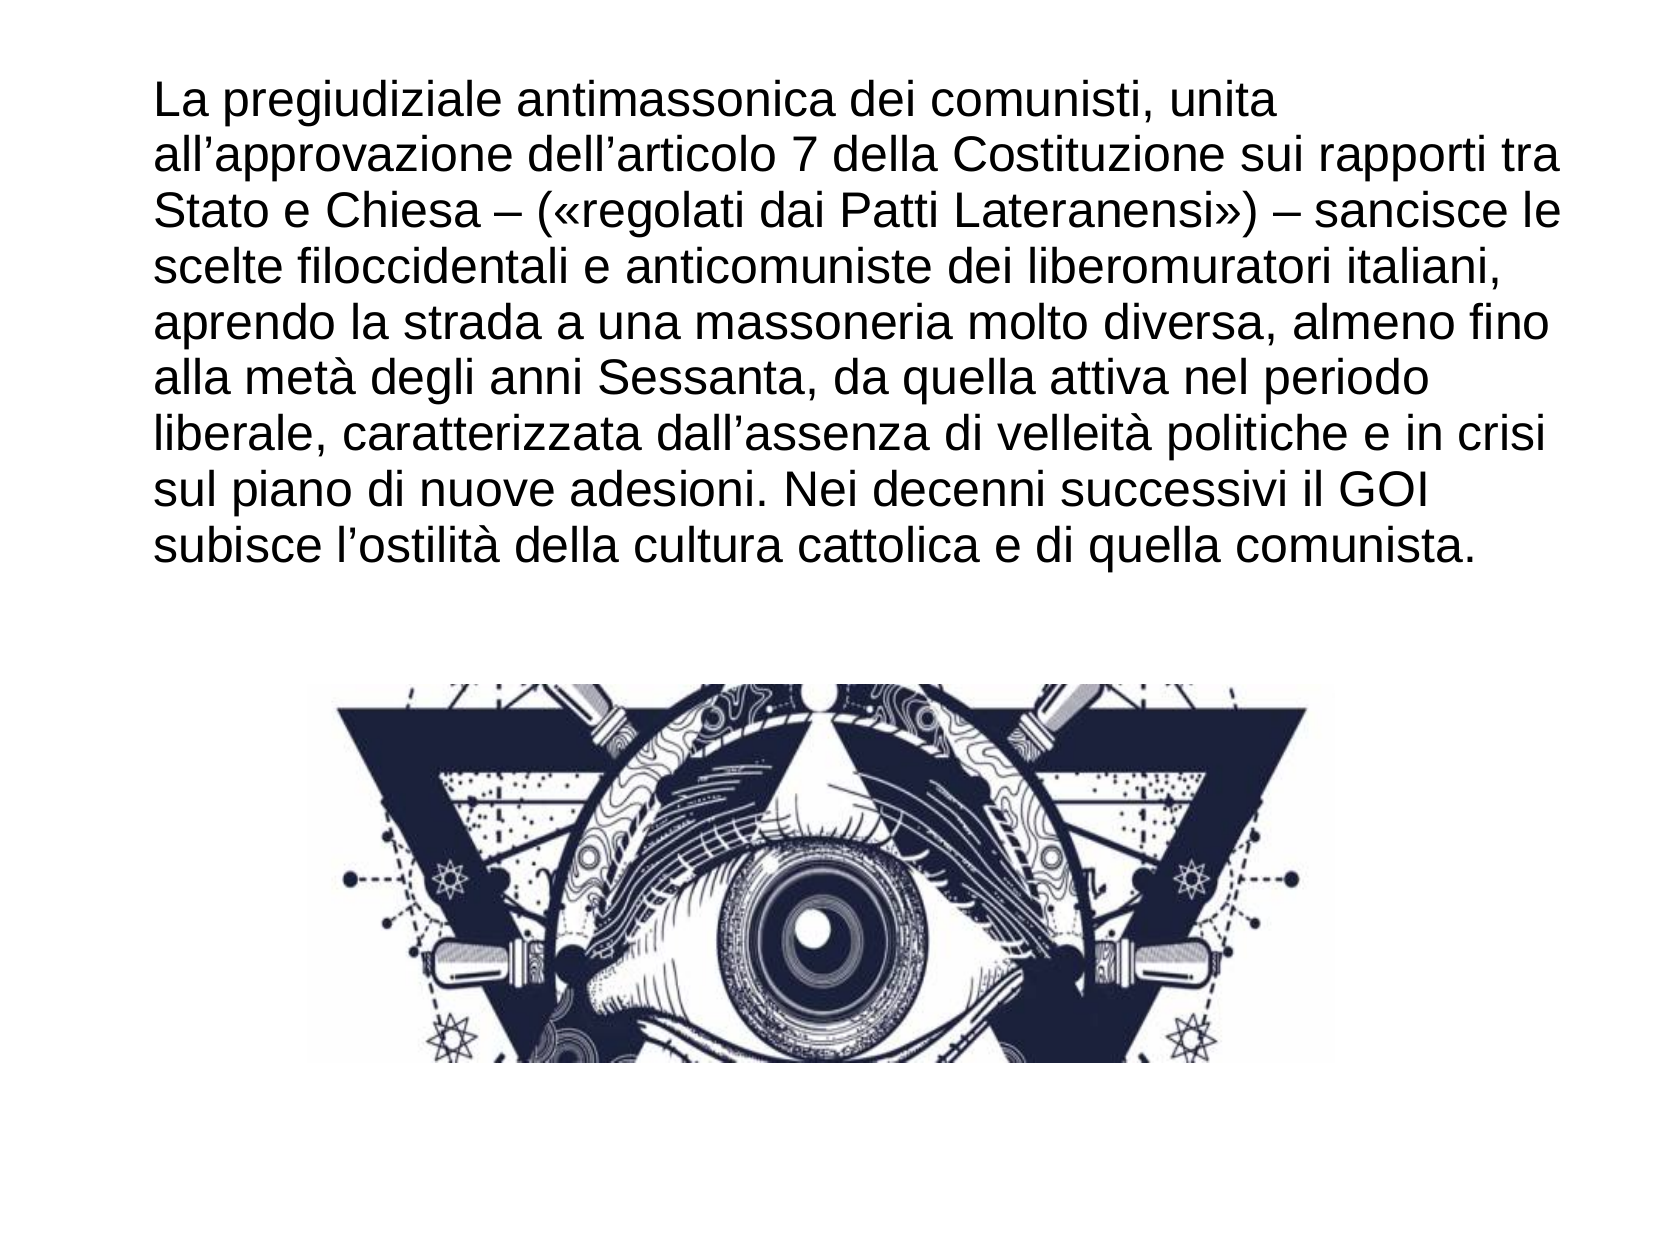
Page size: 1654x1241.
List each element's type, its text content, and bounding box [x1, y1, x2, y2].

picture [307, 684, 1335, 1063]
list La pregiudiziale antimassonica dei comunisti, unita all’approvazione dell’articolo 7 della Costituzione sui rapporti tra Stato e Chiesa – («regolati dai Patti Lateranensi») – sancisce le scelte filoccidentali e anticomuniste dei liberomuratori italiani, aprendo la strada a una massoneria molto diversa, almeno fino alla metà degli anni Sessanta, da quella attiva nel periodo liberale, caratterizzata dall’assenza di velleità politiche e in crisi sul piano di nuove adesioni. Nei decenni successivi il GOI subisce l’ostilità della cultura cattolica e di quella comunista. [82, 70, 1571, 1193]
